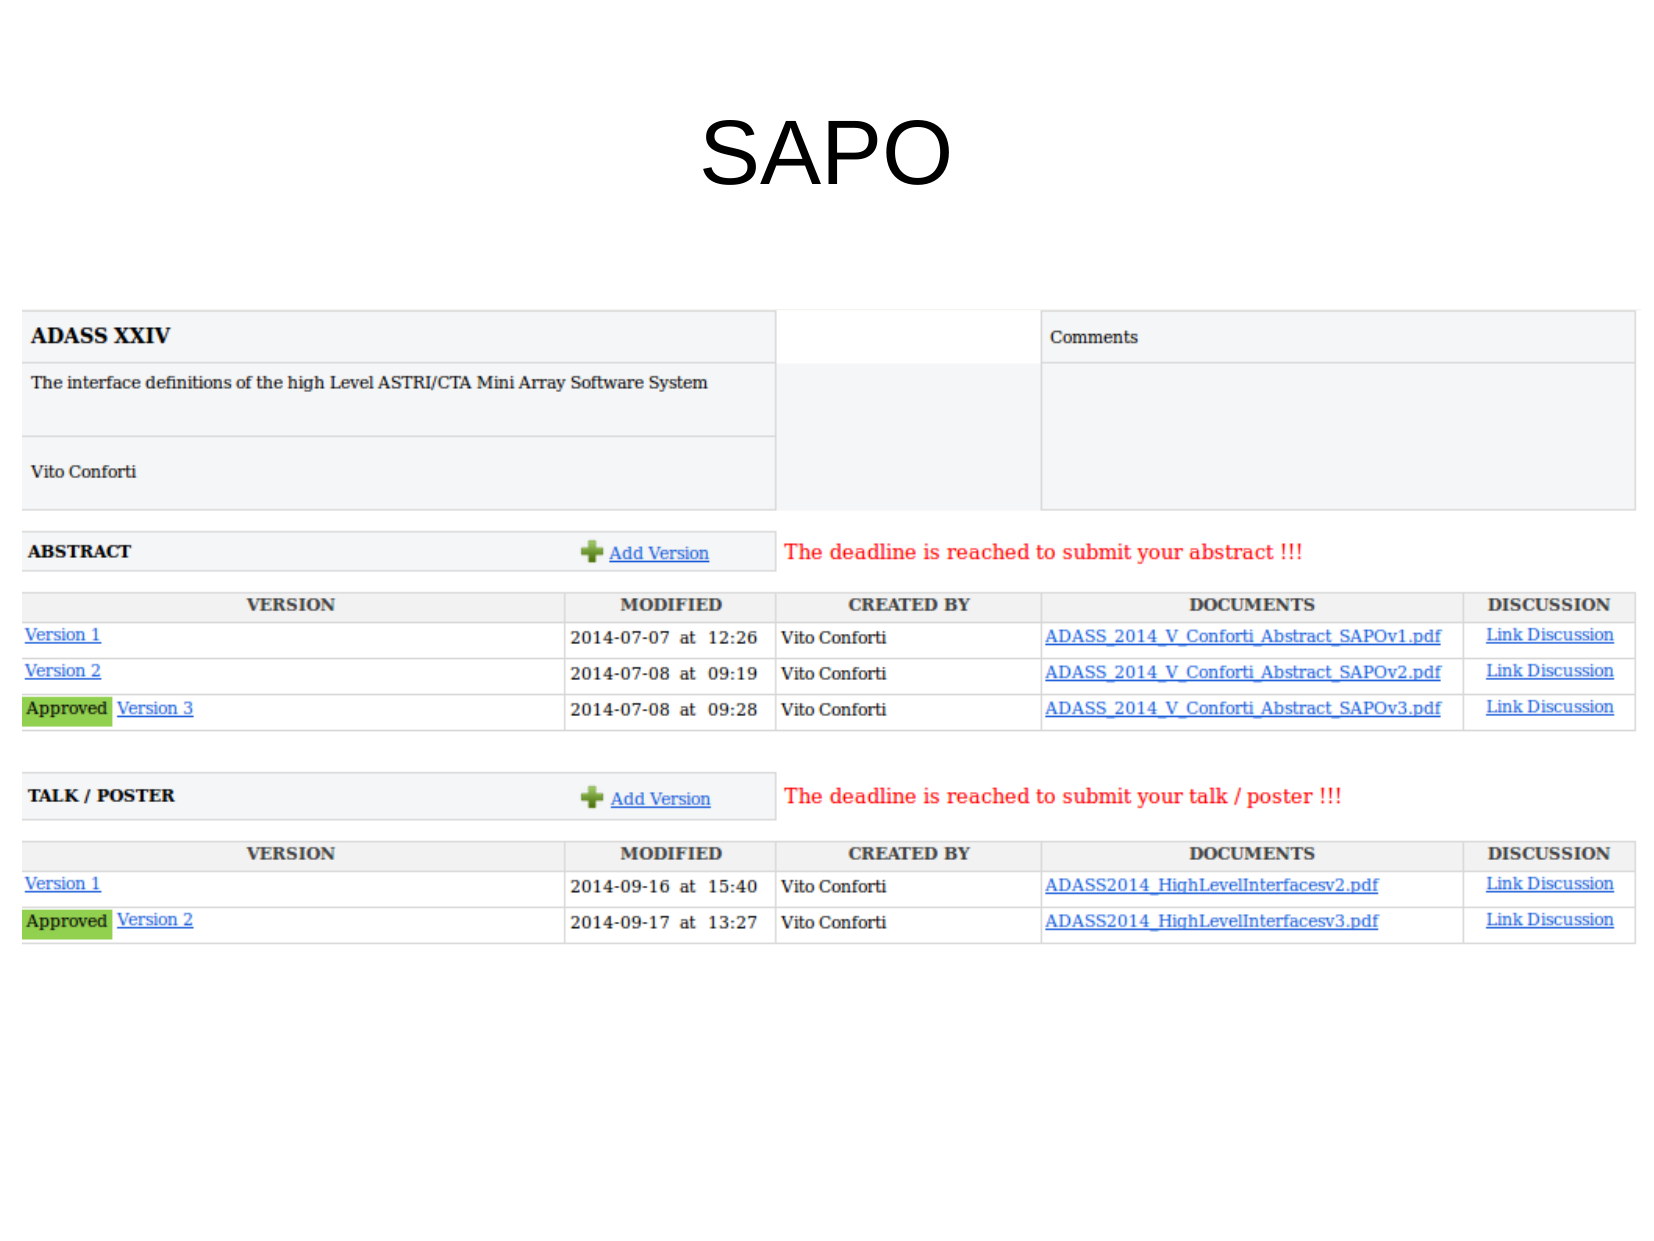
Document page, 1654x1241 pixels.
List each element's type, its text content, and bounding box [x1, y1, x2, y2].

title SAPO [82, 49, 1571, 257]
picture [22, 309, 1641, 946]
